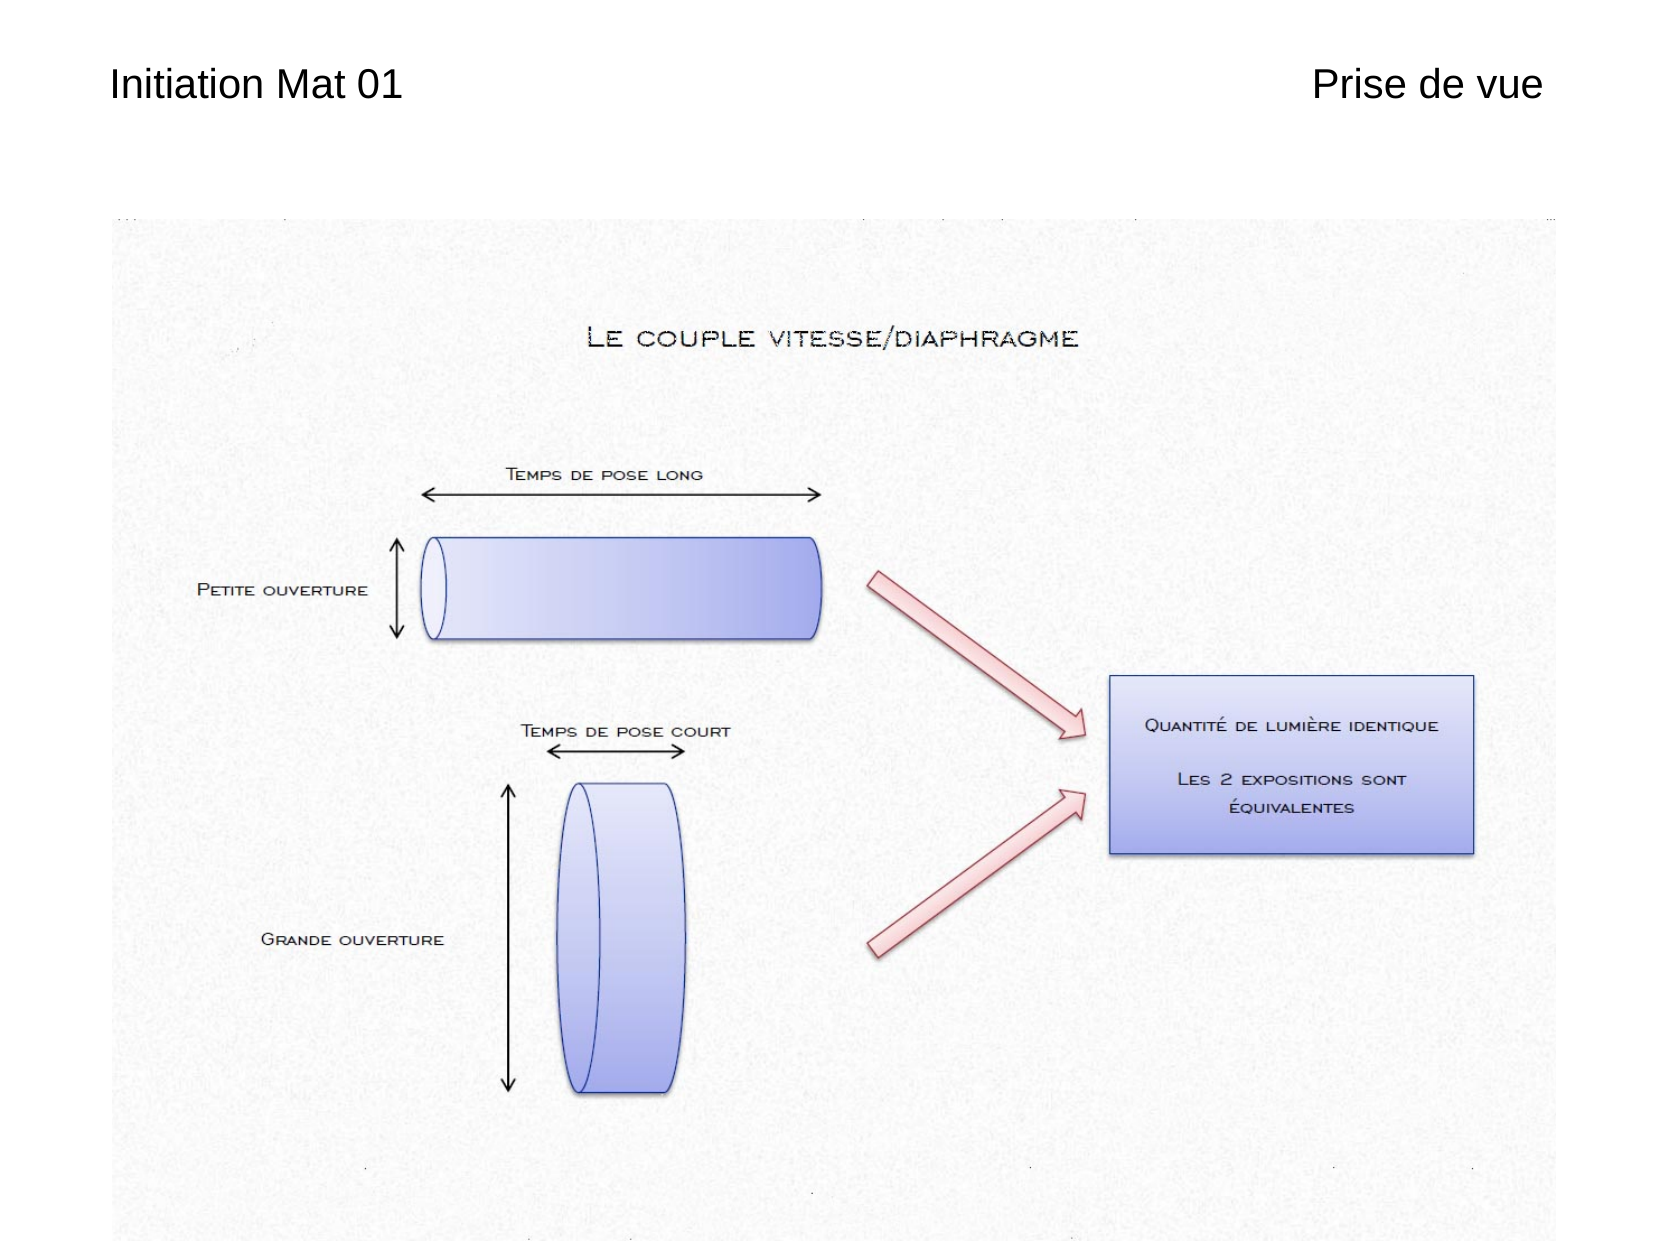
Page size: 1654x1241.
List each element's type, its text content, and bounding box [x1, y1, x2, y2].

picture [112, 219, 1556, 1241]
title Initiation Mat 01 Prise de vue [82, 49, 1571, 119]
